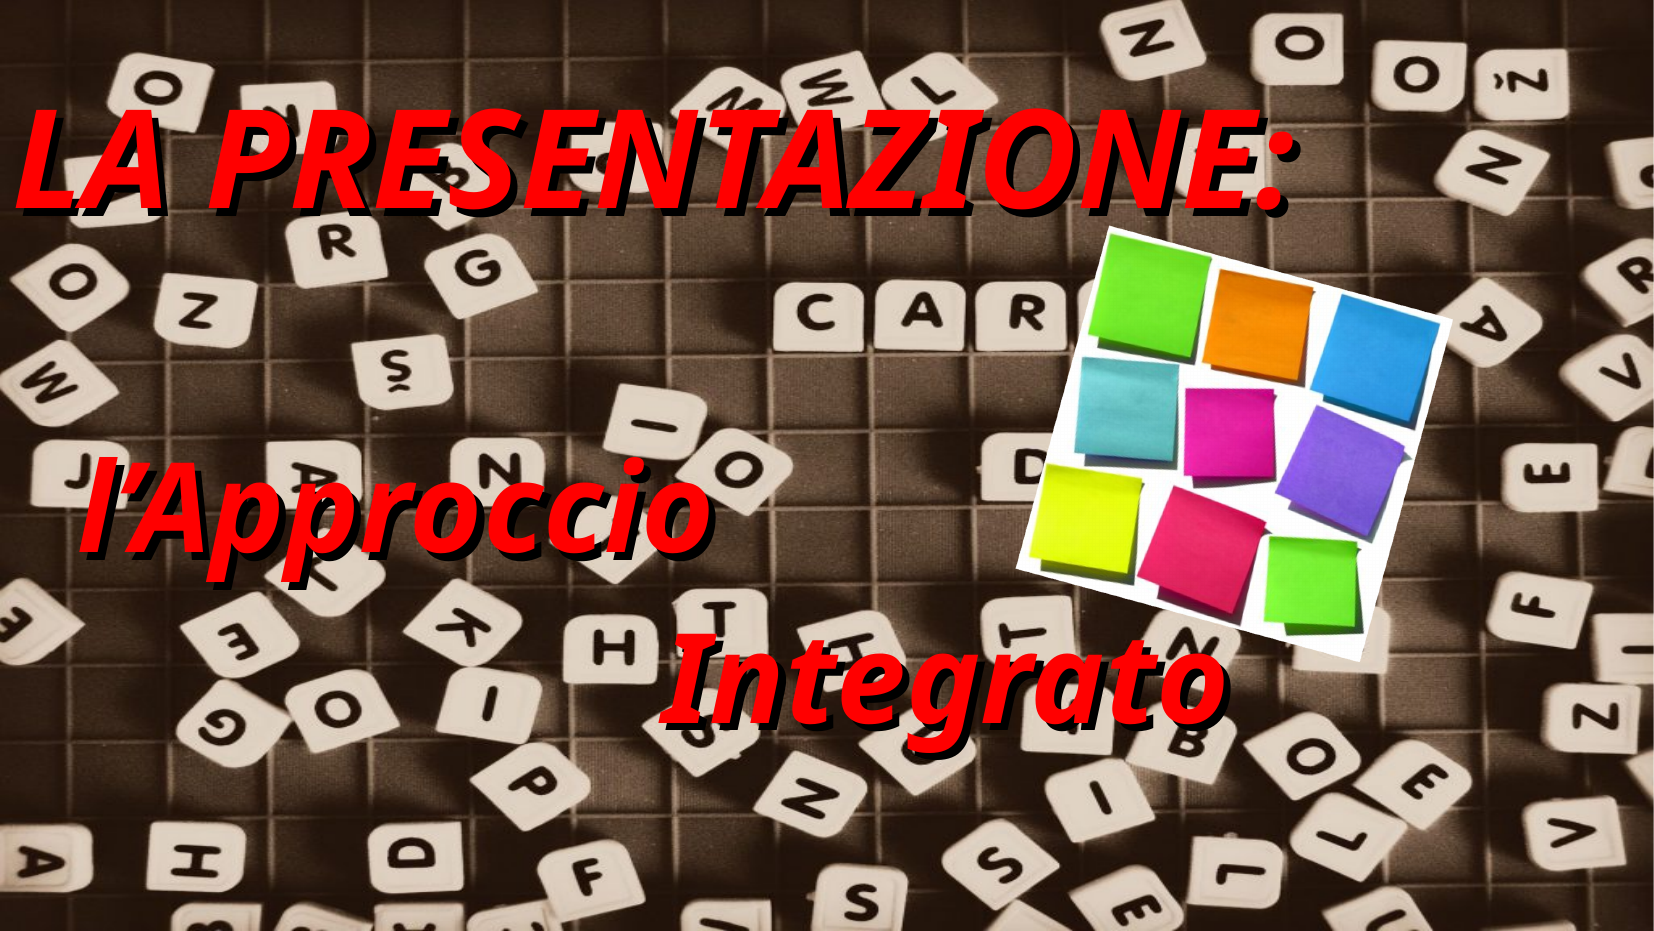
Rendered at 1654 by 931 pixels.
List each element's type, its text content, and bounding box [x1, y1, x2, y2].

picture [0, 0, 1654, 931]
picture [1015, 225, 1453, 662]
text_box LA PRESENTAZIONE: l’Approccio Integrato [0, 53, 1651, 931]
